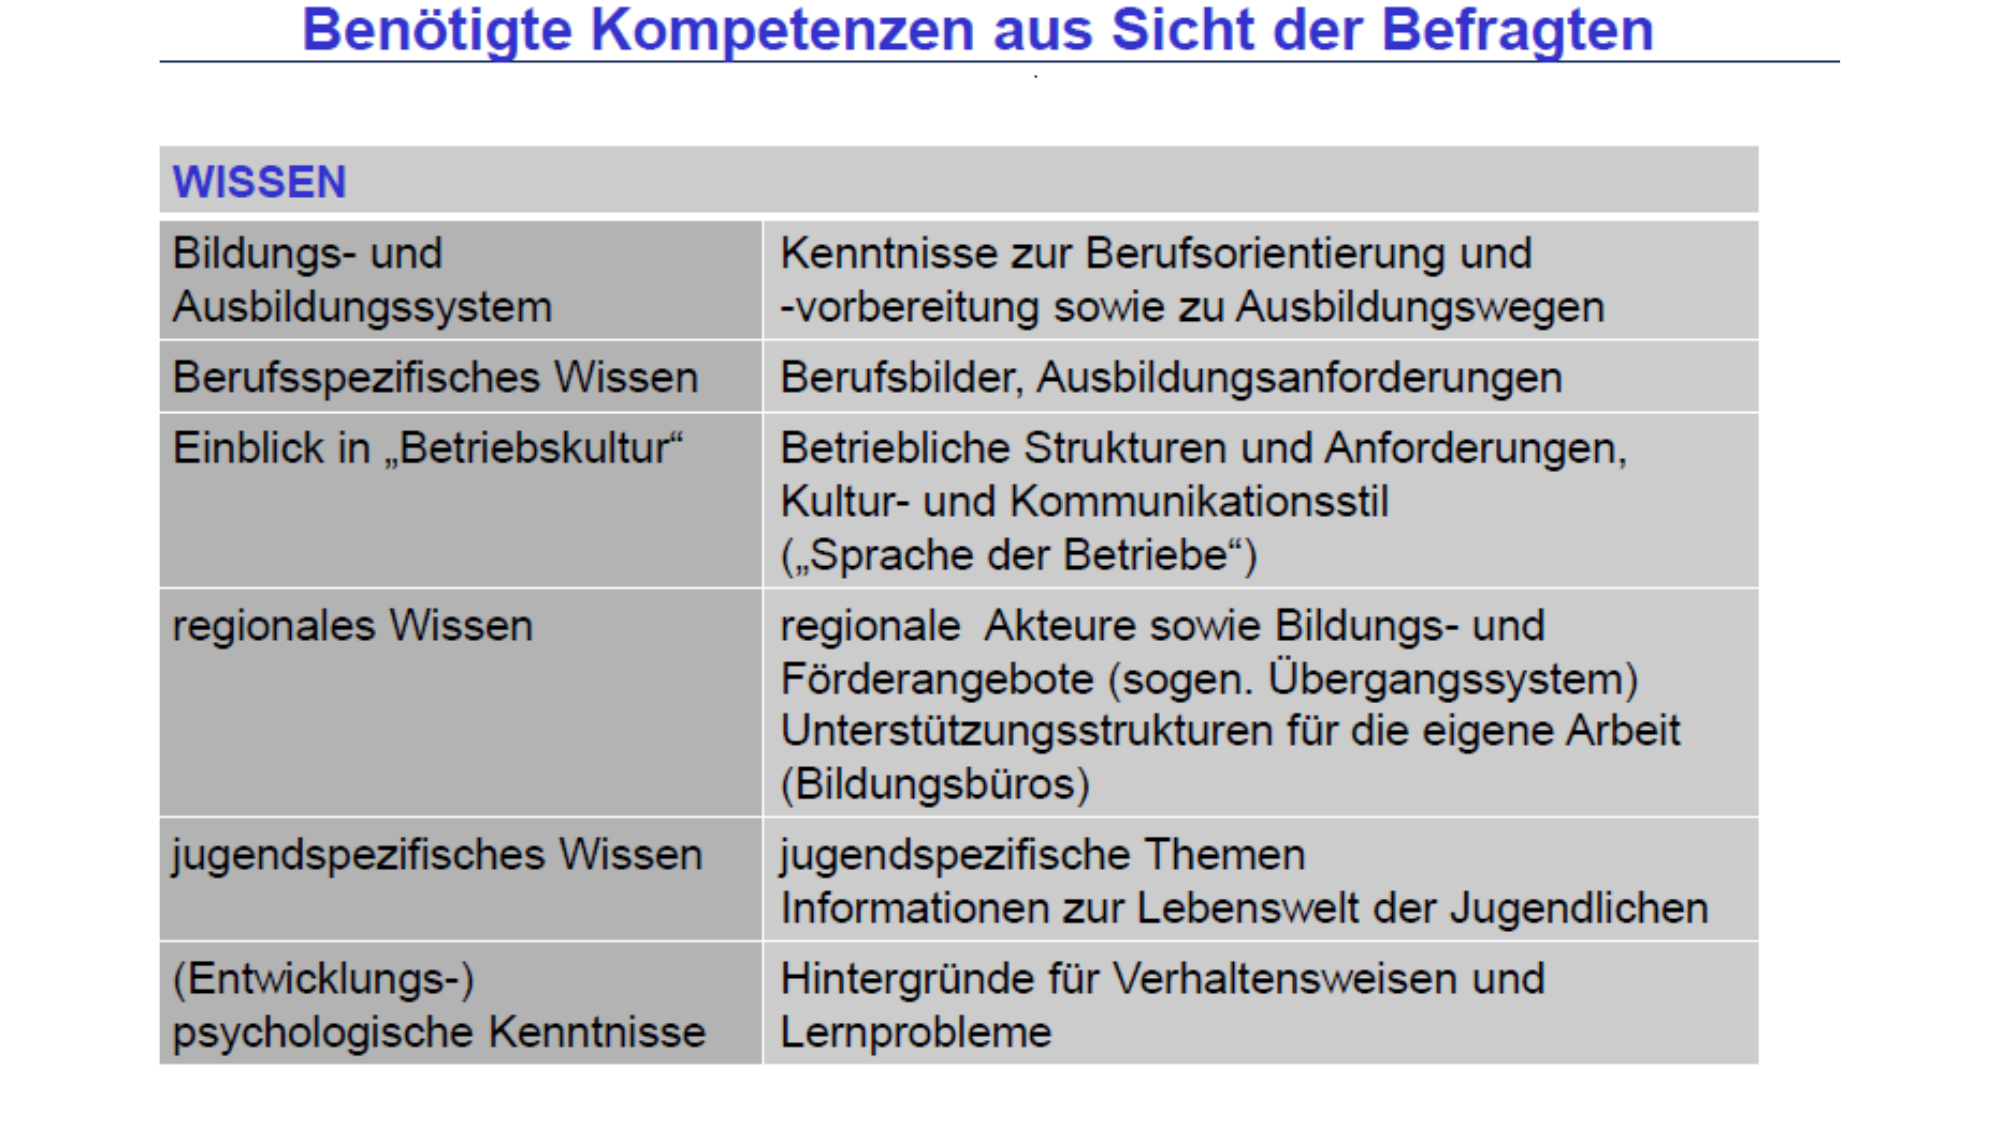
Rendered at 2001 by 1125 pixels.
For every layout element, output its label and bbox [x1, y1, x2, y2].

picture [159, 0, 1841, 1125]
